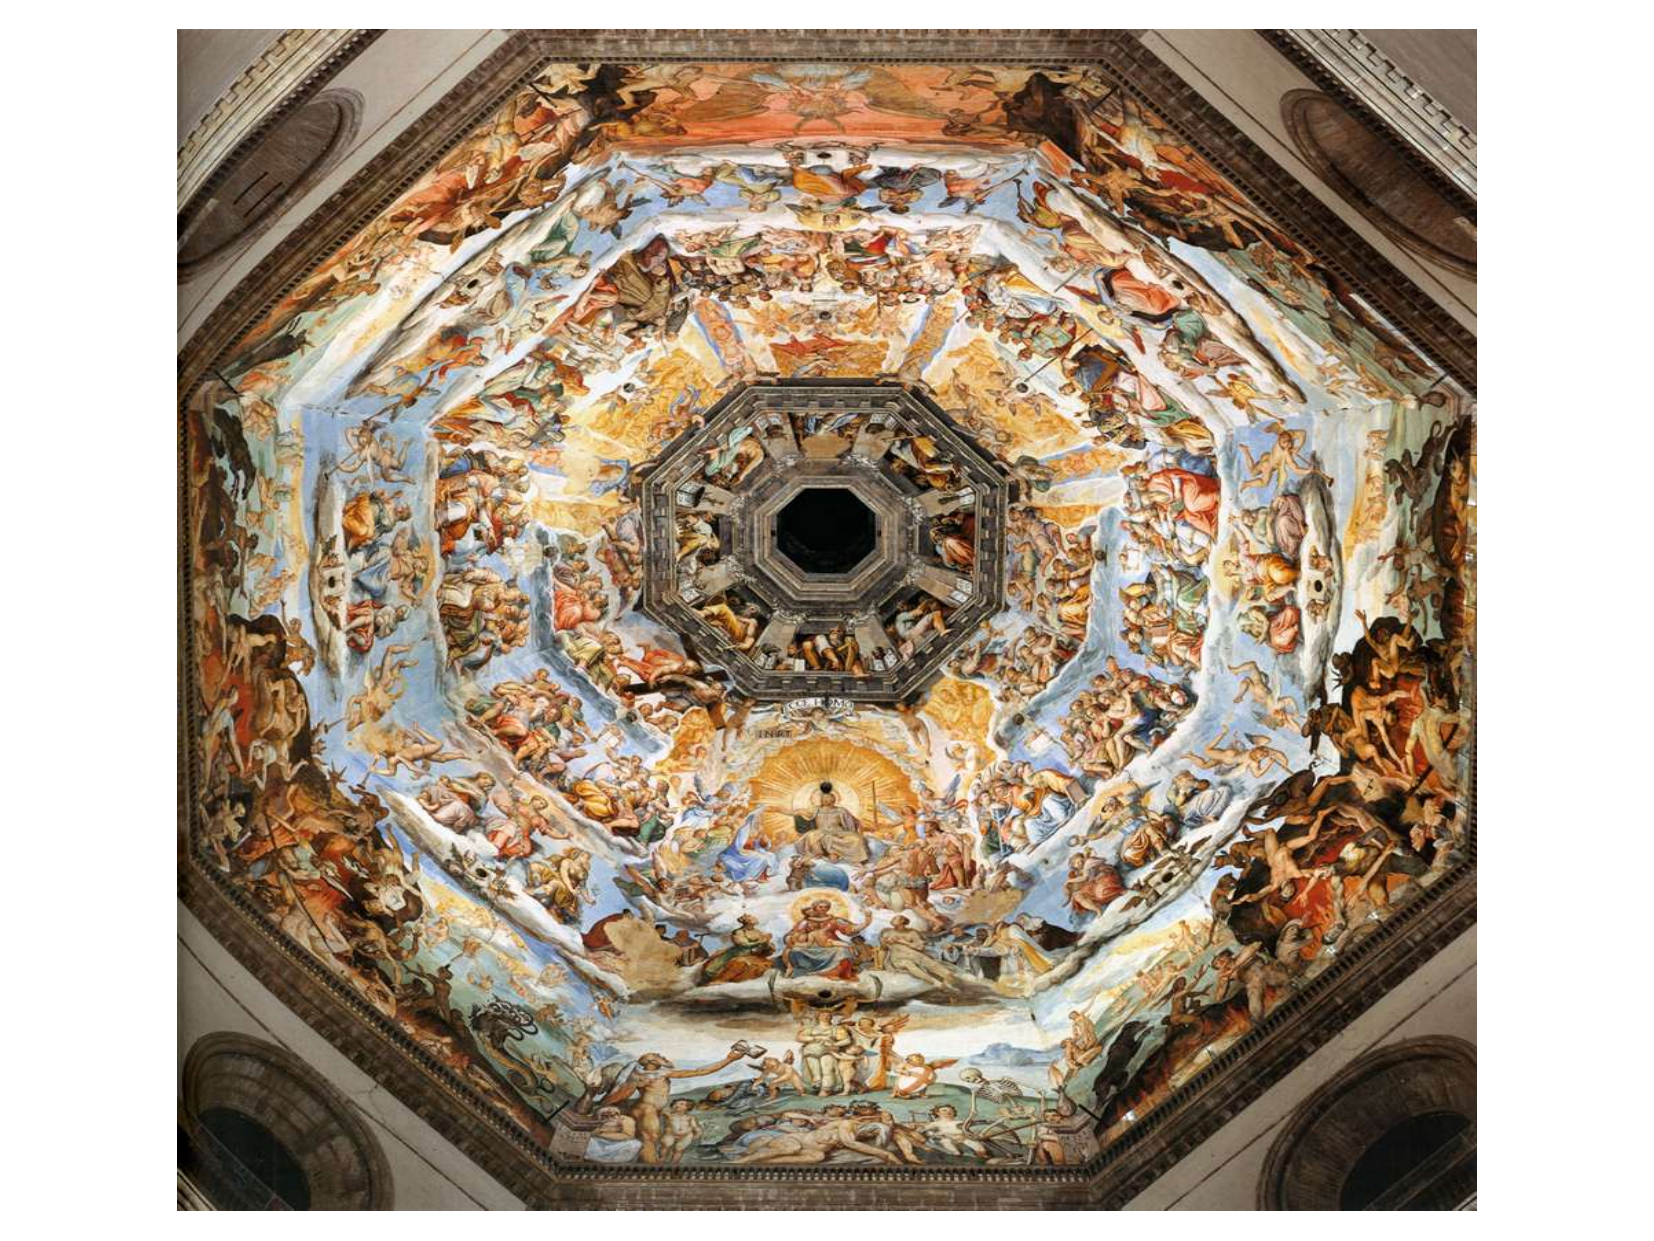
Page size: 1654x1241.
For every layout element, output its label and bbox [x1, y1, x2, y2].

picture [177, 29, 1477, 1211]
